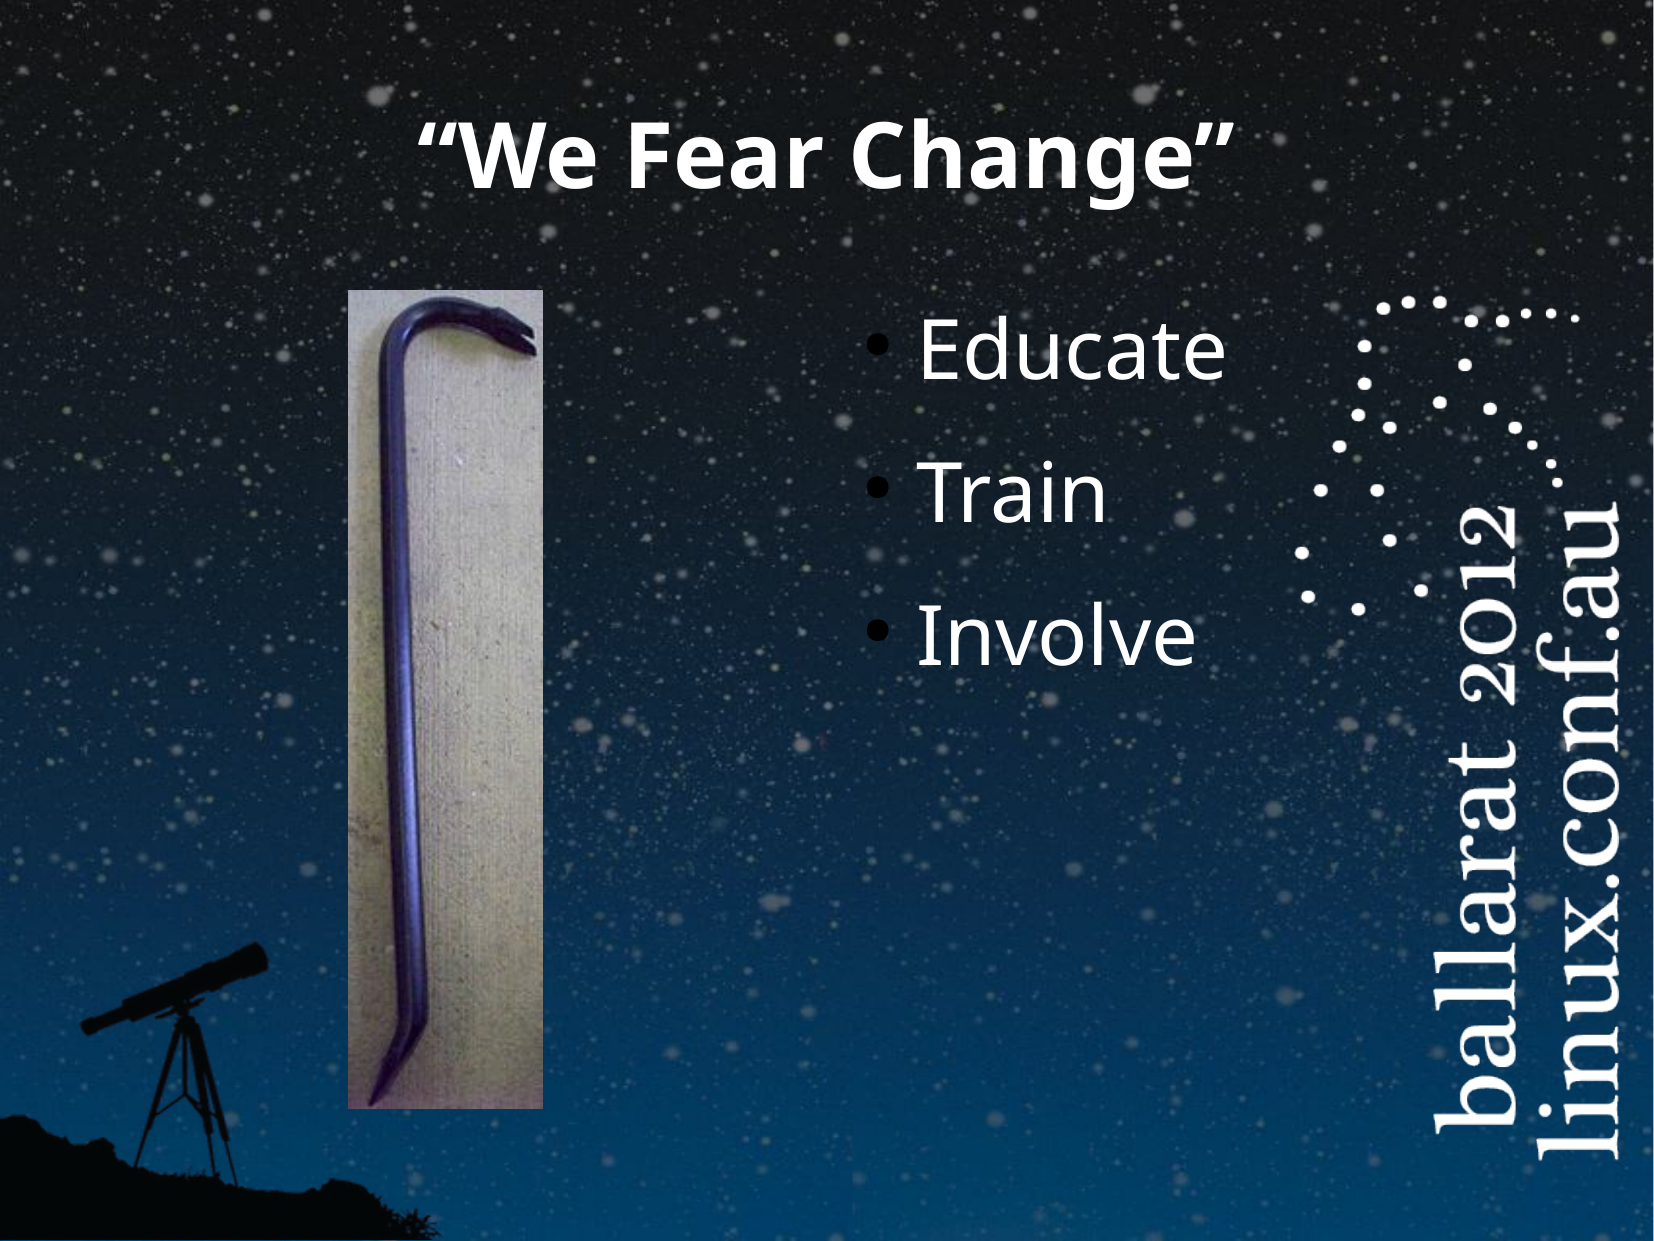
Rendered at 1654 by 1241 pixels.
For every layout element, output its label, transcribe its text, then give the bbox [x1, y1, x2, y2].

picture [0, 0, 1654, 1241]
list Educate Train Involve [845, 290, 1572, 1109]
title “We Fear Change” [82, 49, 1571, 257]
